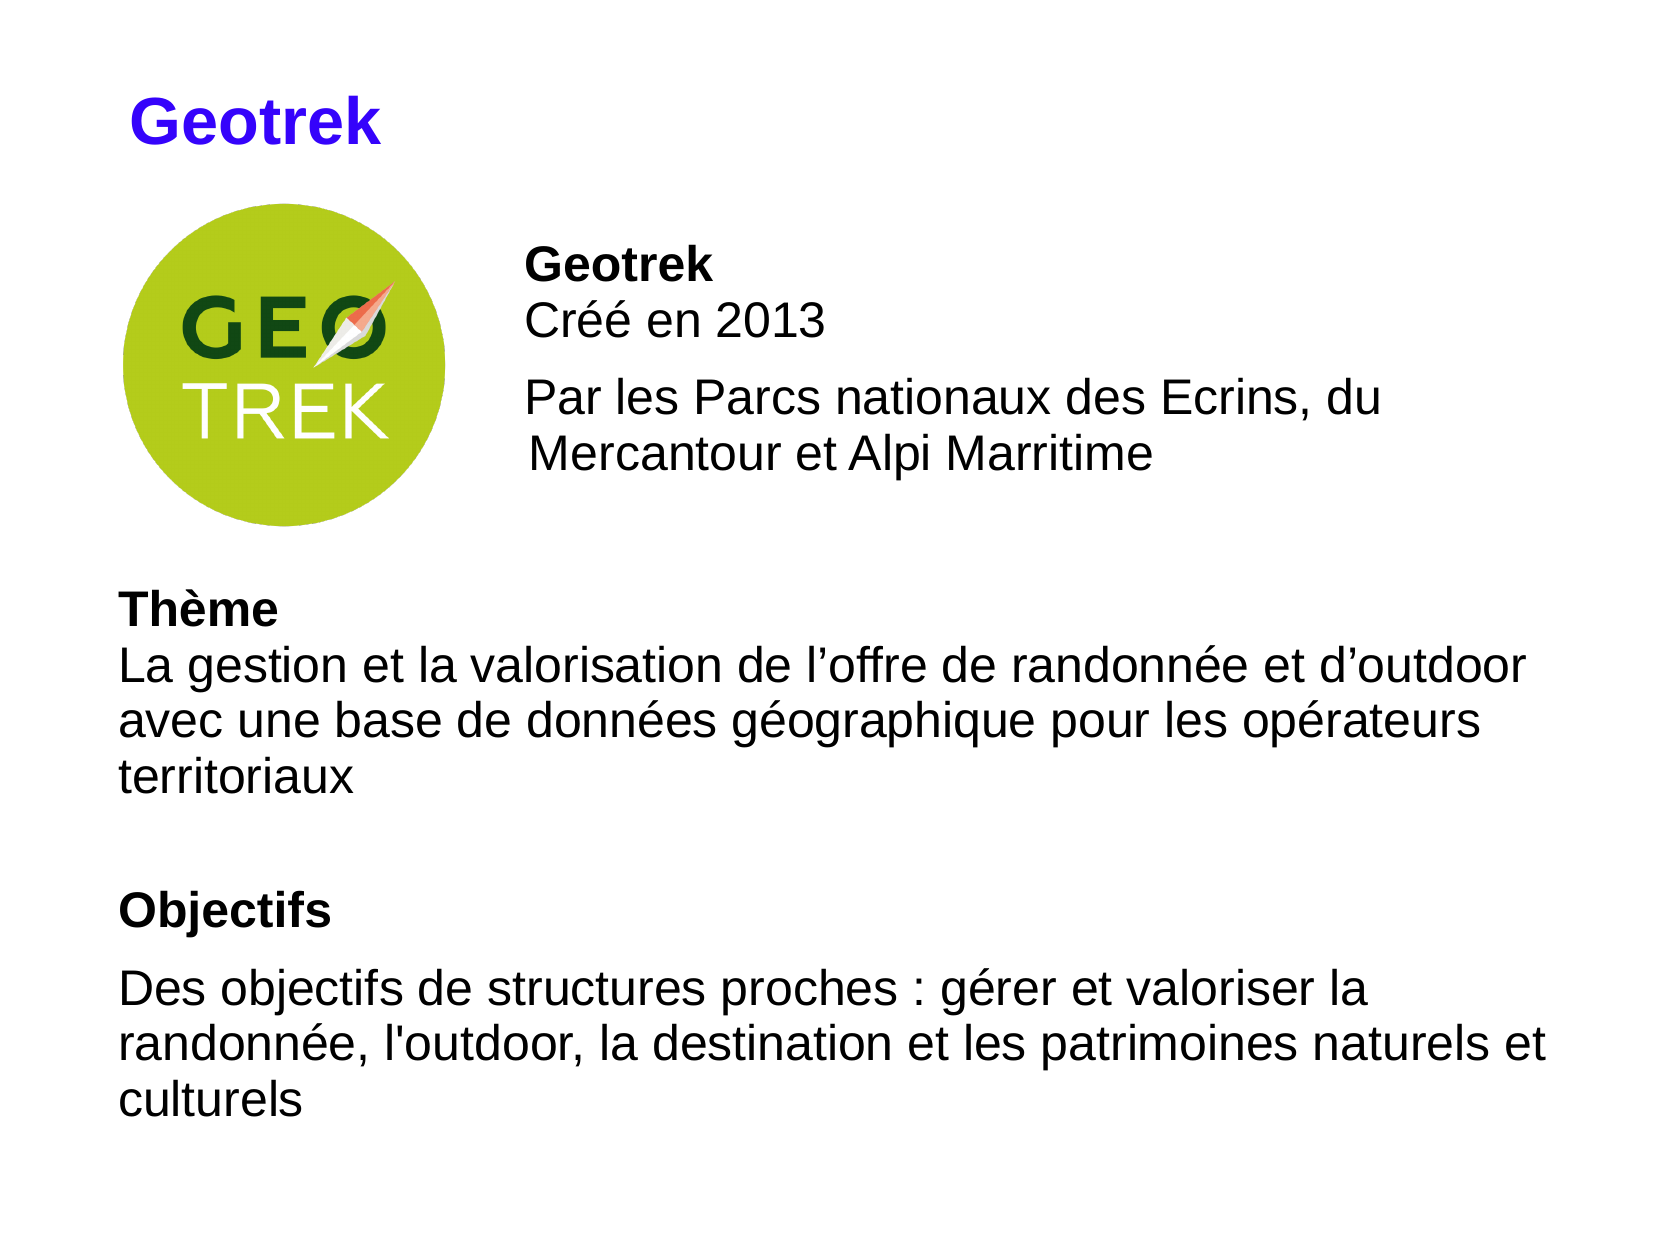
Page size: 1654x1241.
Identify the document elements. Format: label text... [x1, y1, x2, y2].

title Geotrek [129, 11, 1619, 160]
list Geotrek Créé en 2013 Par les Parcs nationaux des Ecrins, du Mercantour et Alpi Marritime Thème La gestion et la valorisation de l’offre de randonnée et d’outdoor avec une base de données géographique pour les opérateurs territoriaux Objectifs Des objectifs de structures proches : gérer et valoriser la randonnée, l'outdoor, la destination et les patrimoines naturels et culturels [118, 236, 1625, 1205]
picture [64, 147, 508, 591]
